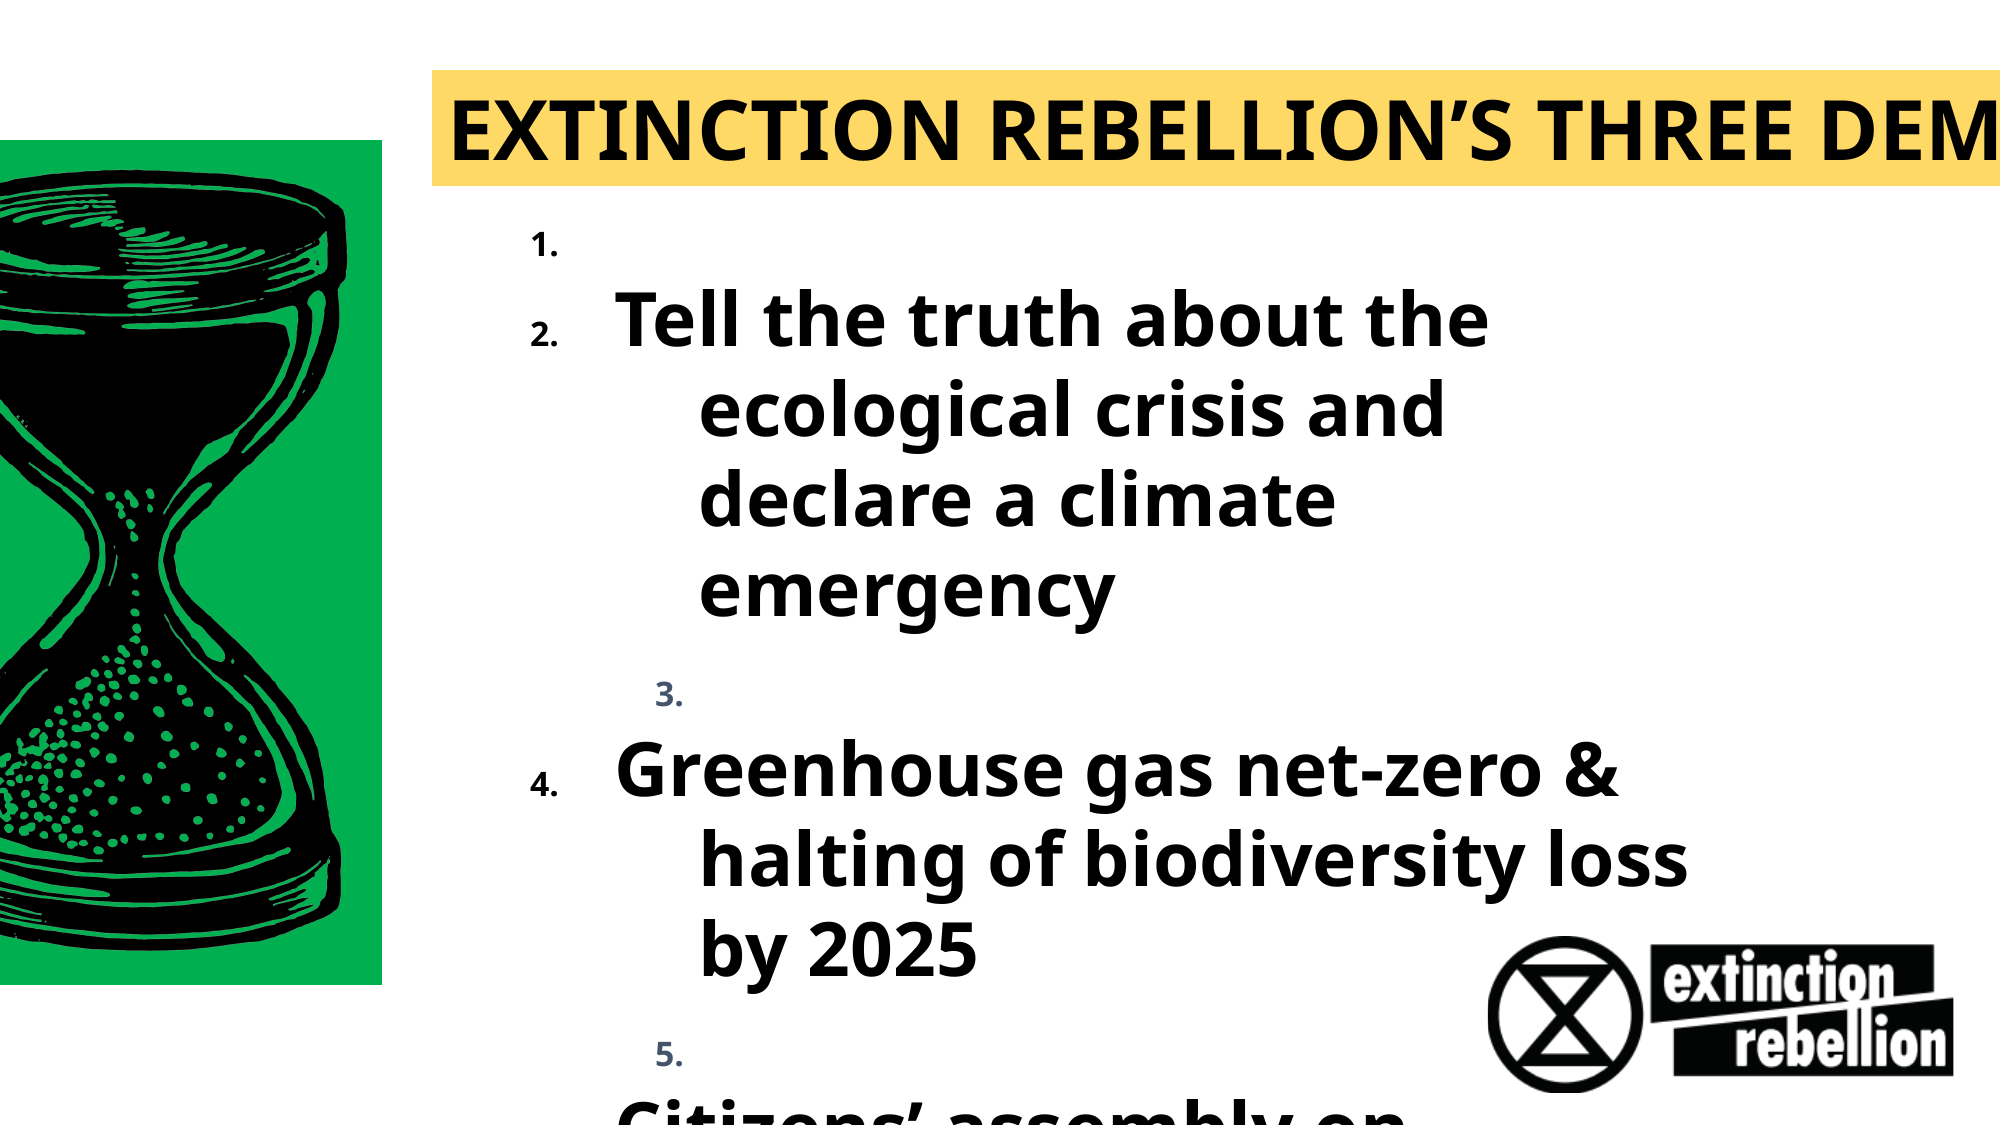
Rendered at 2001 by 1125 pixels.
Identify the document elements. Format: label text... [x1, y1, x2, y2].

picture [1487, 936, 1954, 1093]
text_box EXTINCTION REBELLION’S THREE DEMANDS [432, 70, 1827, 187]
text_box Tell the truth about the ecological crisis and declare a climate emergency Greenhouse gas net-zero & halting of biodiversity loss by 2025 Citizens’ assembly on climate and ecological justice [490, 187, 1721, 1015]
picture [0, 140, 382, 985]
